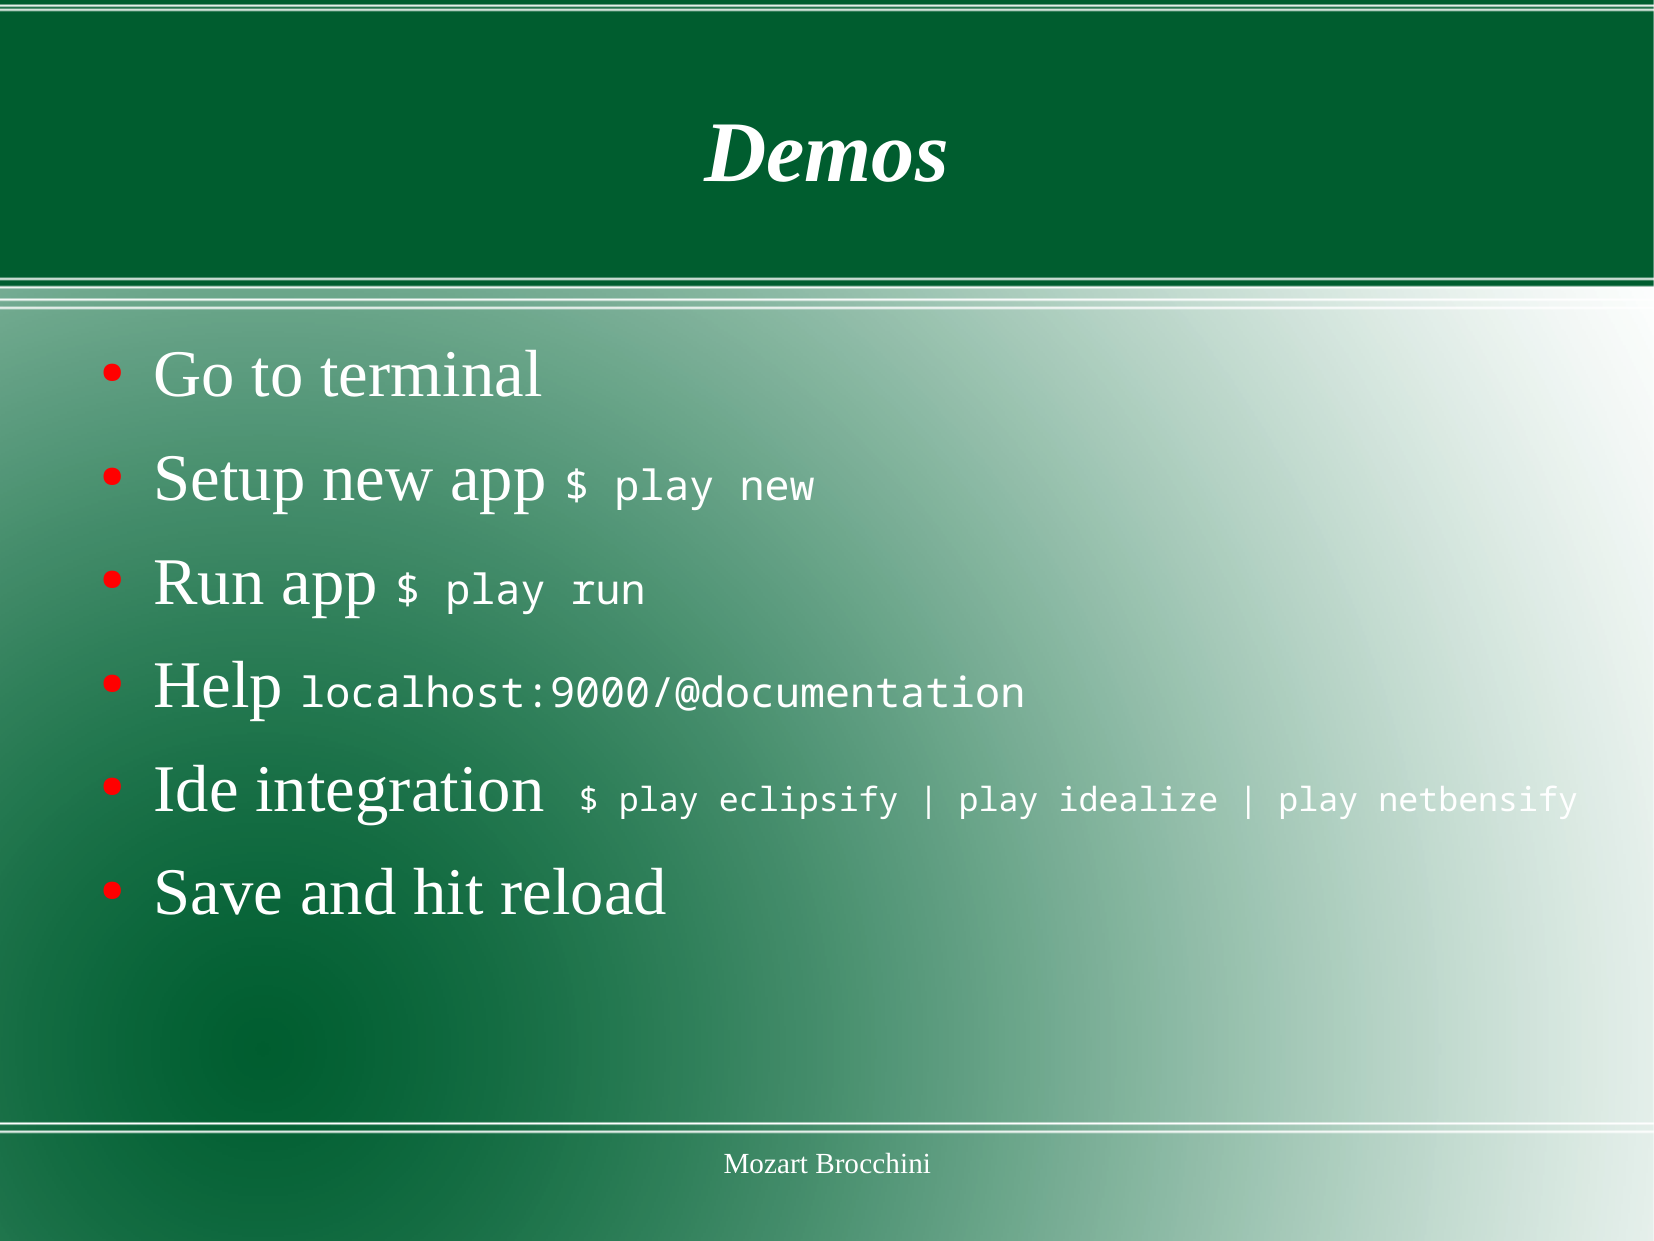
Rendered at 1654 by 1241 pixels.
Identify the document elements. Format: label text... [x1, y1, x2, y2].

picture [0, 0, 1654, 1241]
list Go to terminal Setup new app $ play new Run app $ play run Help localhost:9000/@documentation Ide integration $ play eclipsify | play idealize | play netbensify Save and hit reload [82, 337, 1613, 1137]
title Demos [82, 49, 1571, 257]
